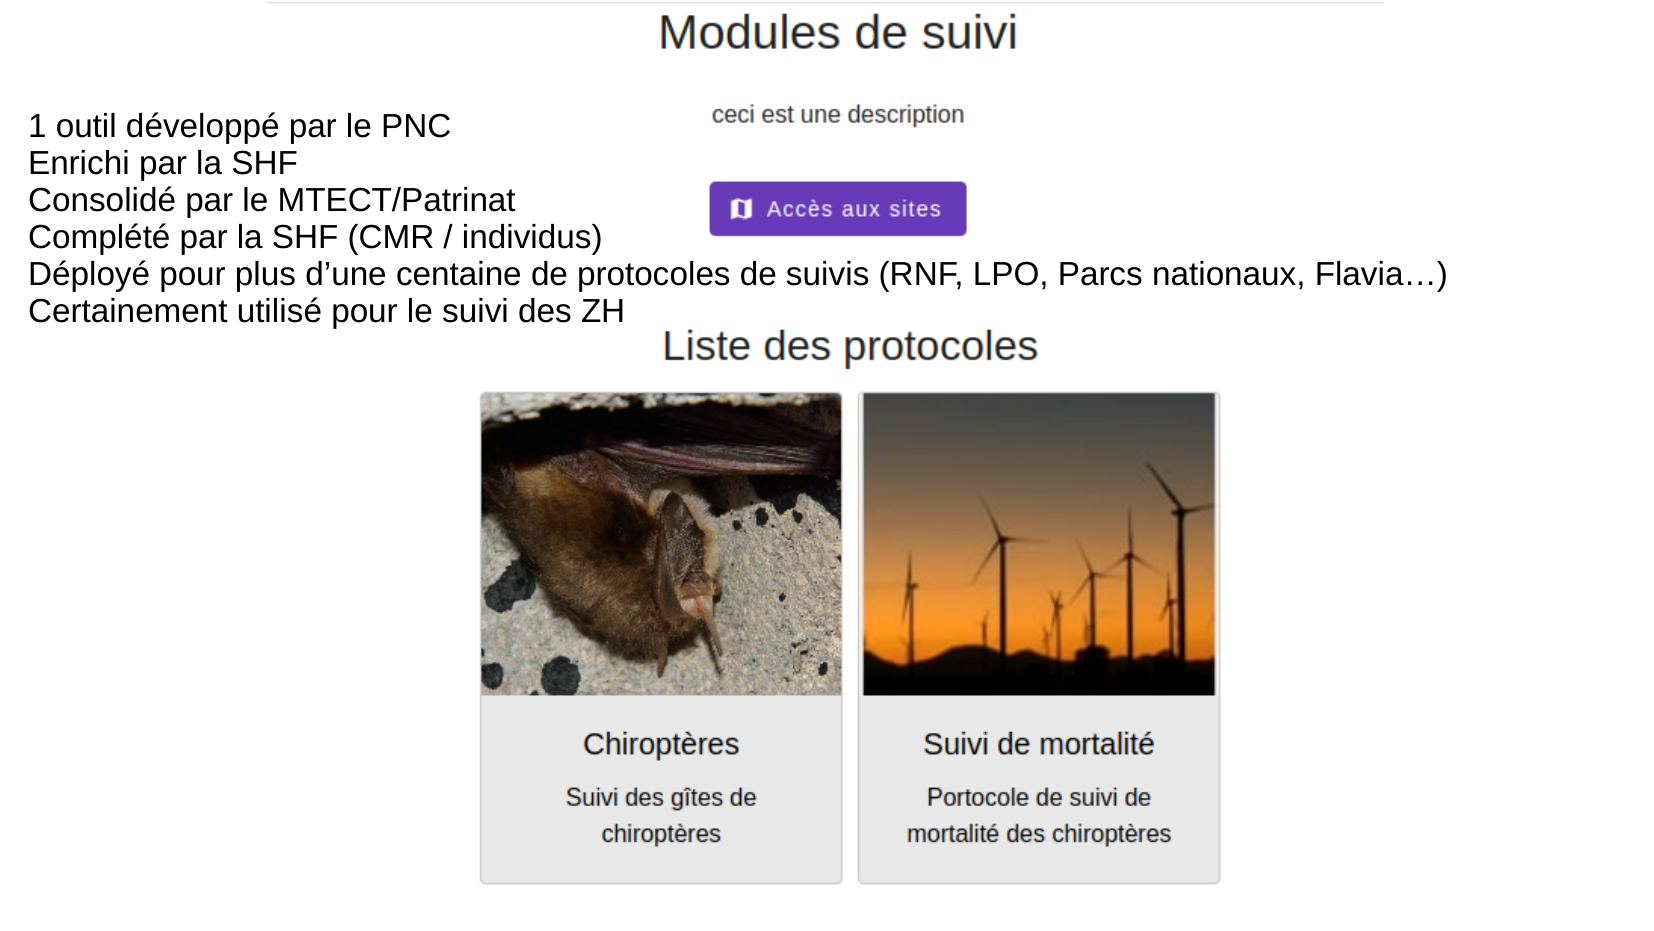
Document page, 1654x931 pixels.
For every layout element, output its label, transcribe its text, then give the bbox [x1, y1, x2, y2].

picture [267, 2, 1384, 100]
picture [267, 338, 1384, 931]
text_box 1 outil développé par le PNC Enrichi par la SHF Consolidé par le MTECT/Patrinat Complété par la SHF (CMR / individus) Déployé pour plus d’une centaine de protocoles de suivis (RNF, LPO, Parcs nationaux, Flavia…) Certainement utilisé pour le suivi des ZH [13, 100, 1466, 338]
